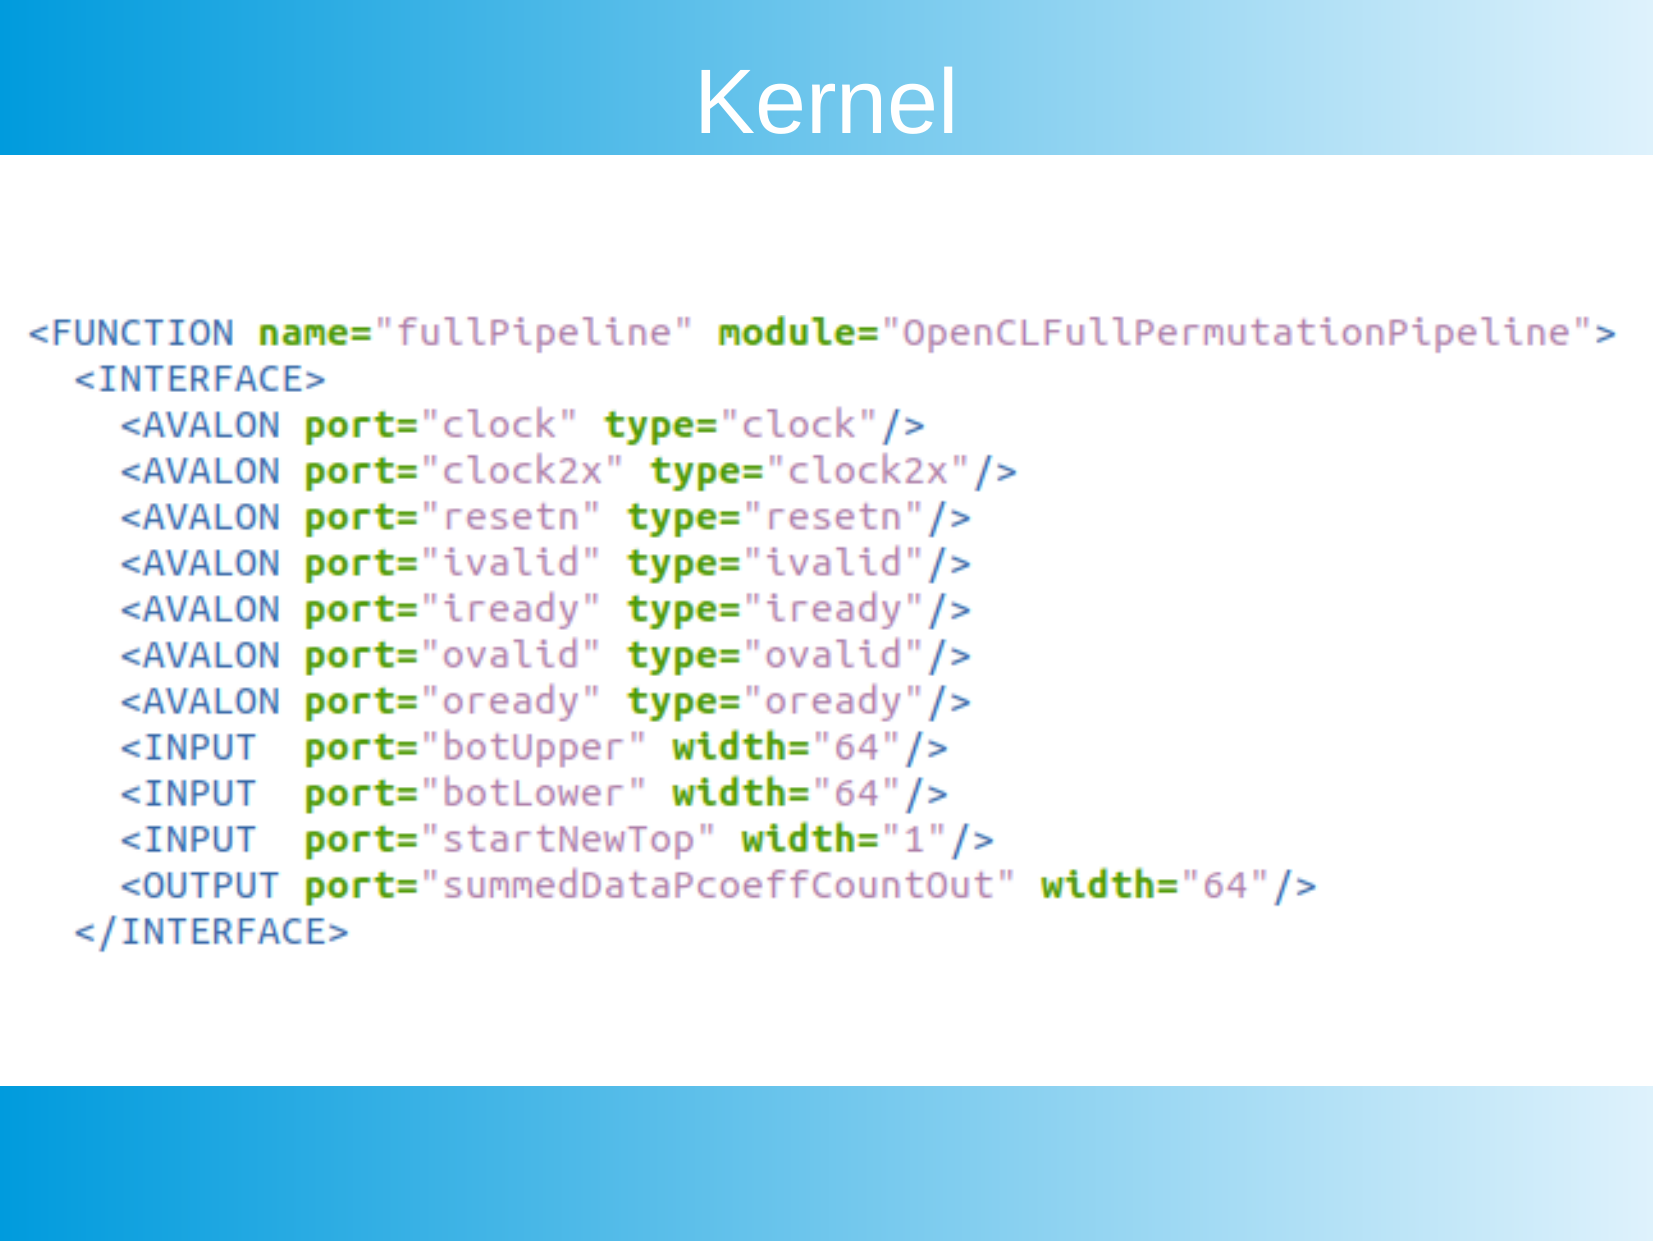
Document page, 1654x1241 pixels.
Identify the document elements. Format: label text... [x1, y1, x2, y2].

title Kernel [82, 49, 1571, 155]
picture [23, 315, 1636, 961]
